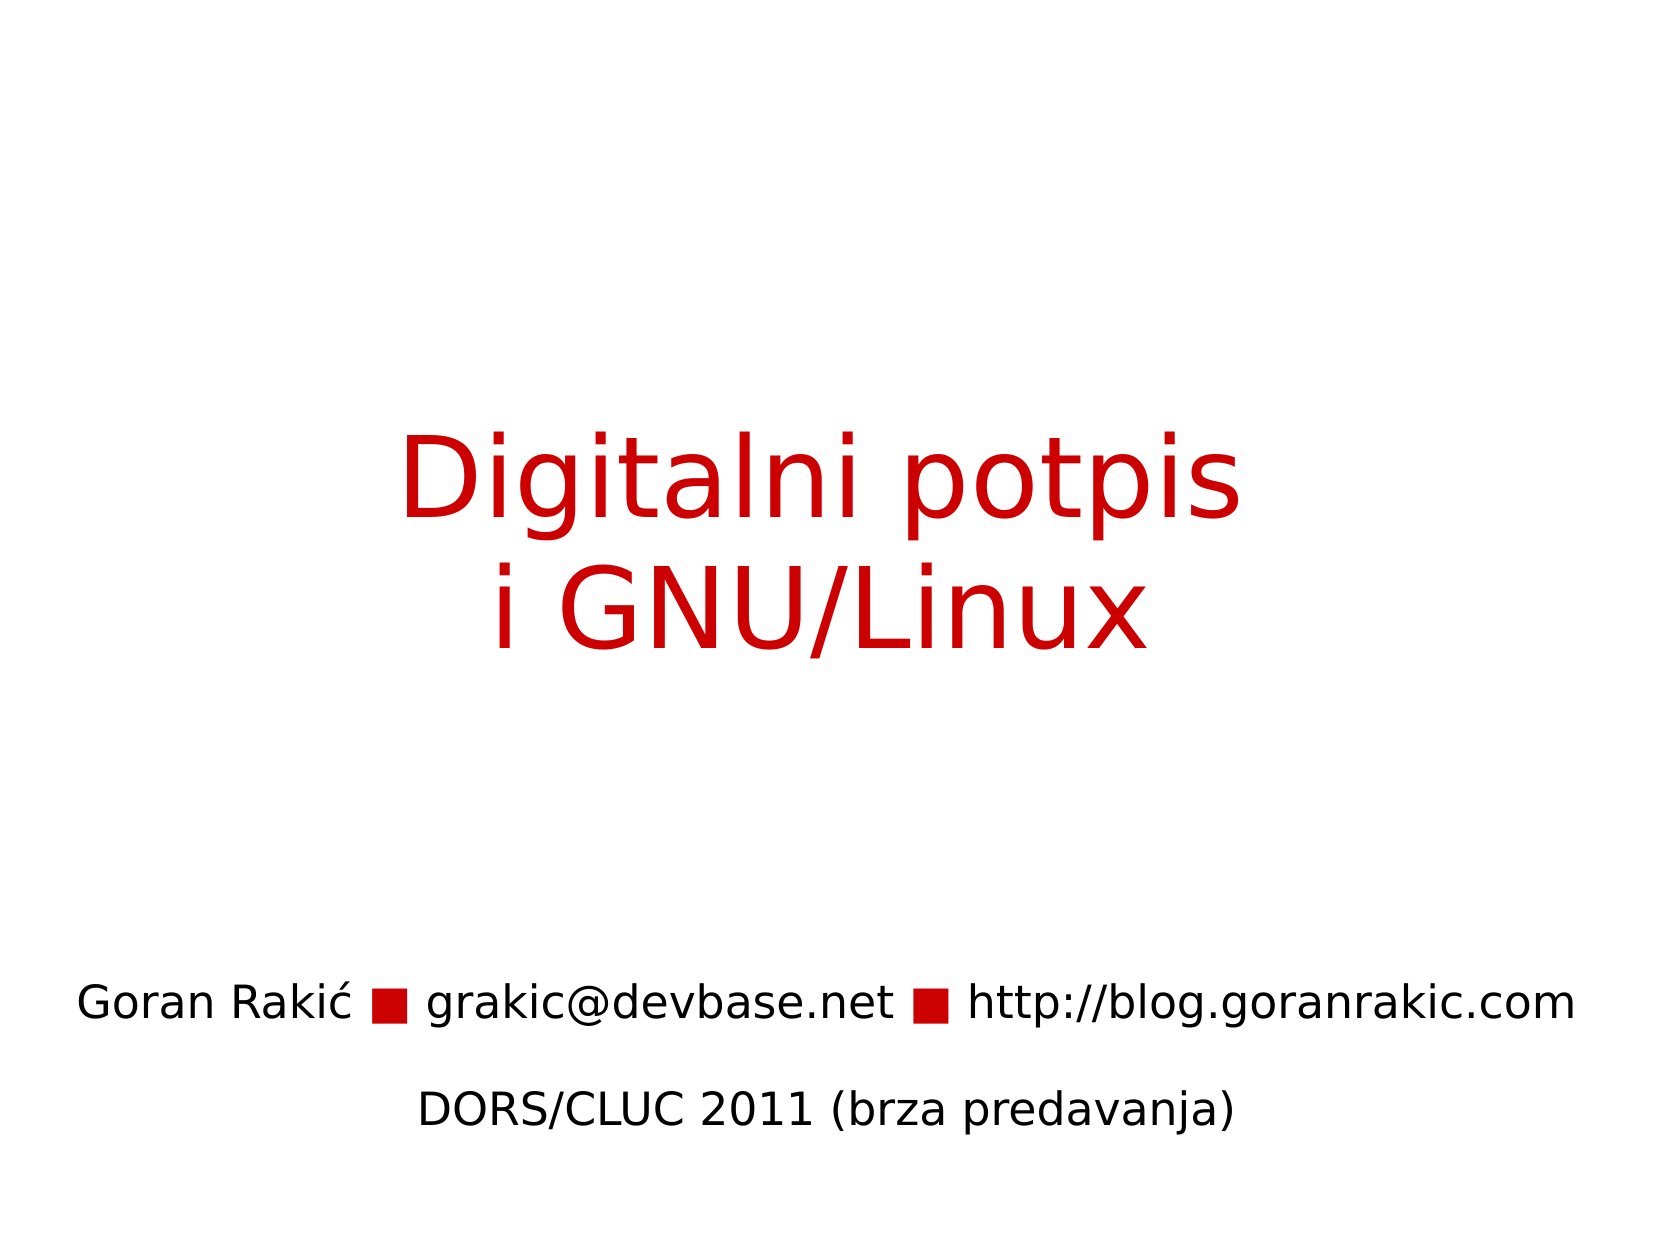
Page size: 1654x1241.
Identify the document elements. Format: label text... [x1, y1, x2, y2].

title Digitalni potpis i GNU/Linux [76, 413, 1565, 676]
subtitle Goran Rakić ■ grakic@devbase.net ■ http://blog.goranrakic.com DORS/CLUC 2011 (brza predavanja) [0, 885, 1654, 1227]
